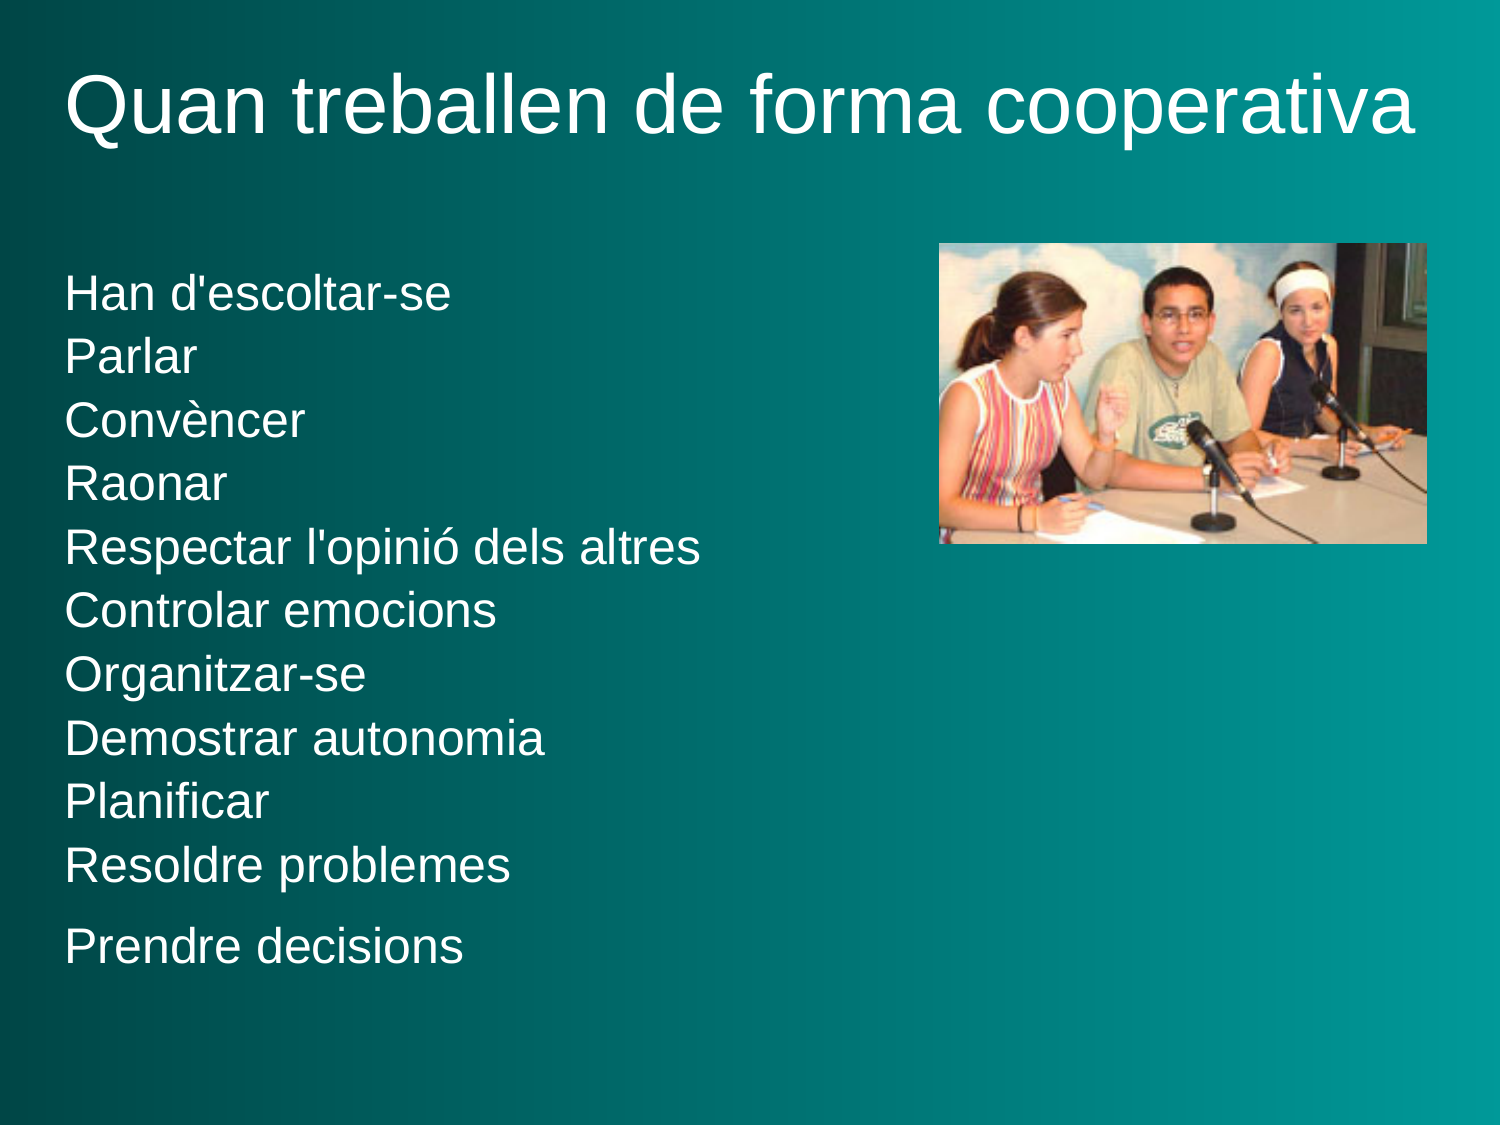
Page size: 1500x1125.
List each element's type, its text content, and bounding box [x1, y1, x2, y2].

text_box Quan treballen de forma cooperativa Han d'escoltar-se Parlar Convèncer Raonar Respectar l'opinió dels altres Controlar emocions Organitzar-se Demostrar autonomia Planificar Resoldre problemes Prendre decisions [50, 37, 1500, 986]
